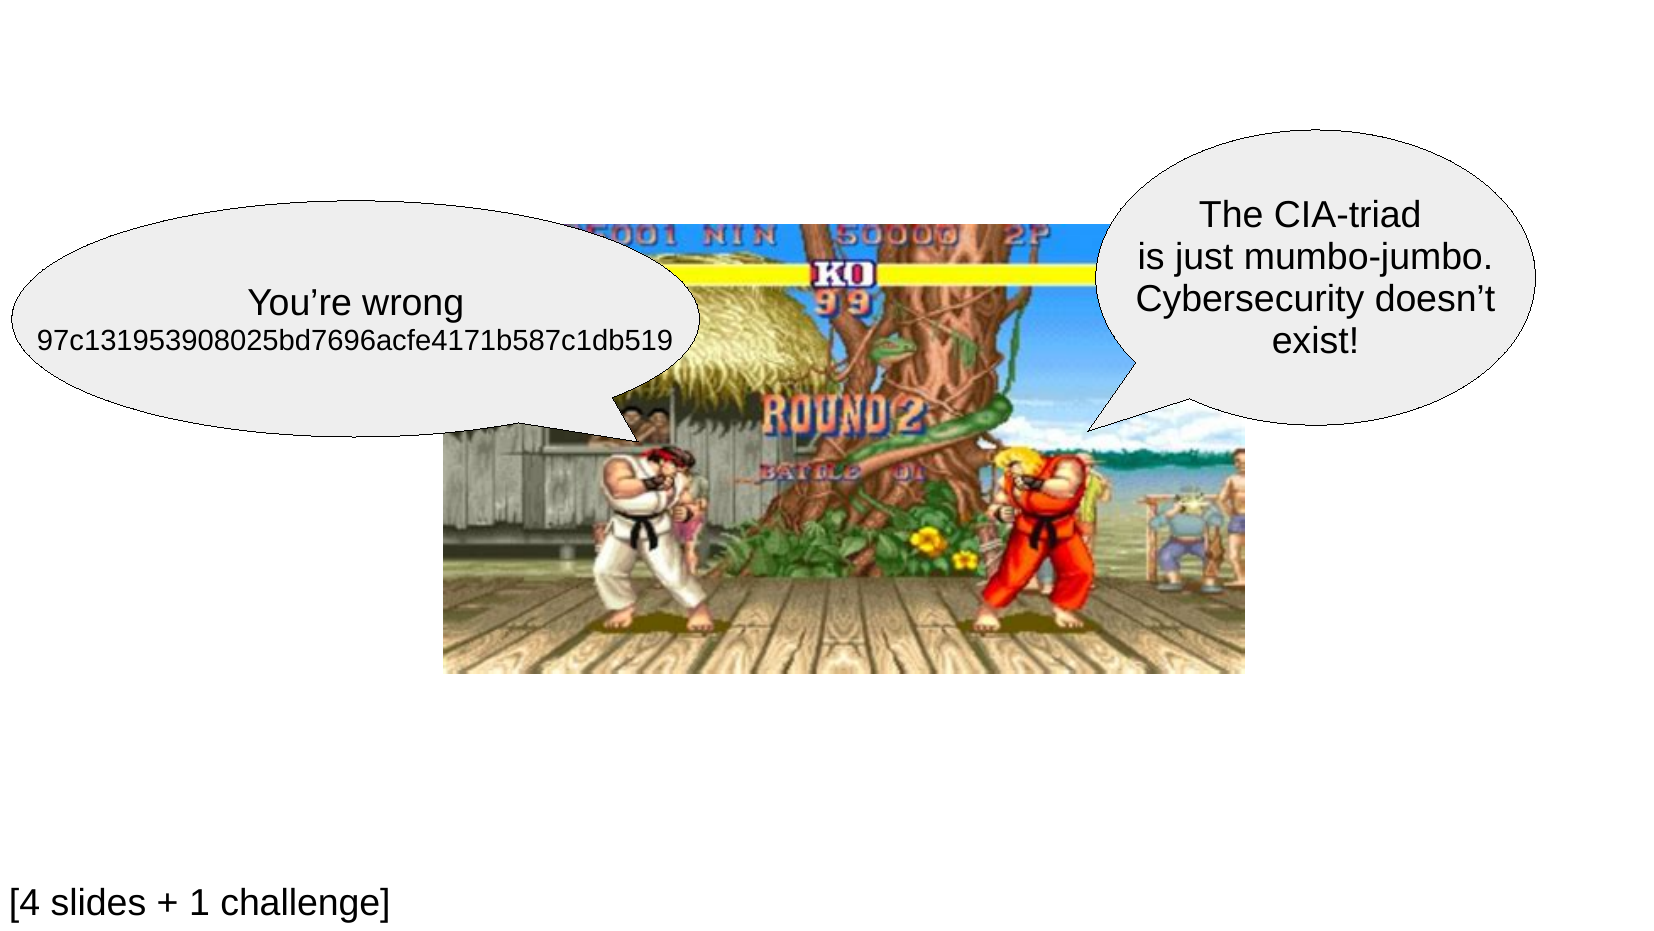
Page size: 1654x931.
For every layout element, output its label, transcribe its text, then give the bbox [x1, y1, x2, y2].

text_box You’re wrong 97c131953908025bd7696acfe4171b587c1db519 [11, 200, 700, 442]
picture [443, 224, 1245, 674]
text_box The CIA-triad is just mumbo-jumbo. Cybersecurity doesn’t exist! [1087, 129, 1536, 432]
text_box [4 slides + 1 challenge] [0, 874, 406, 931]
